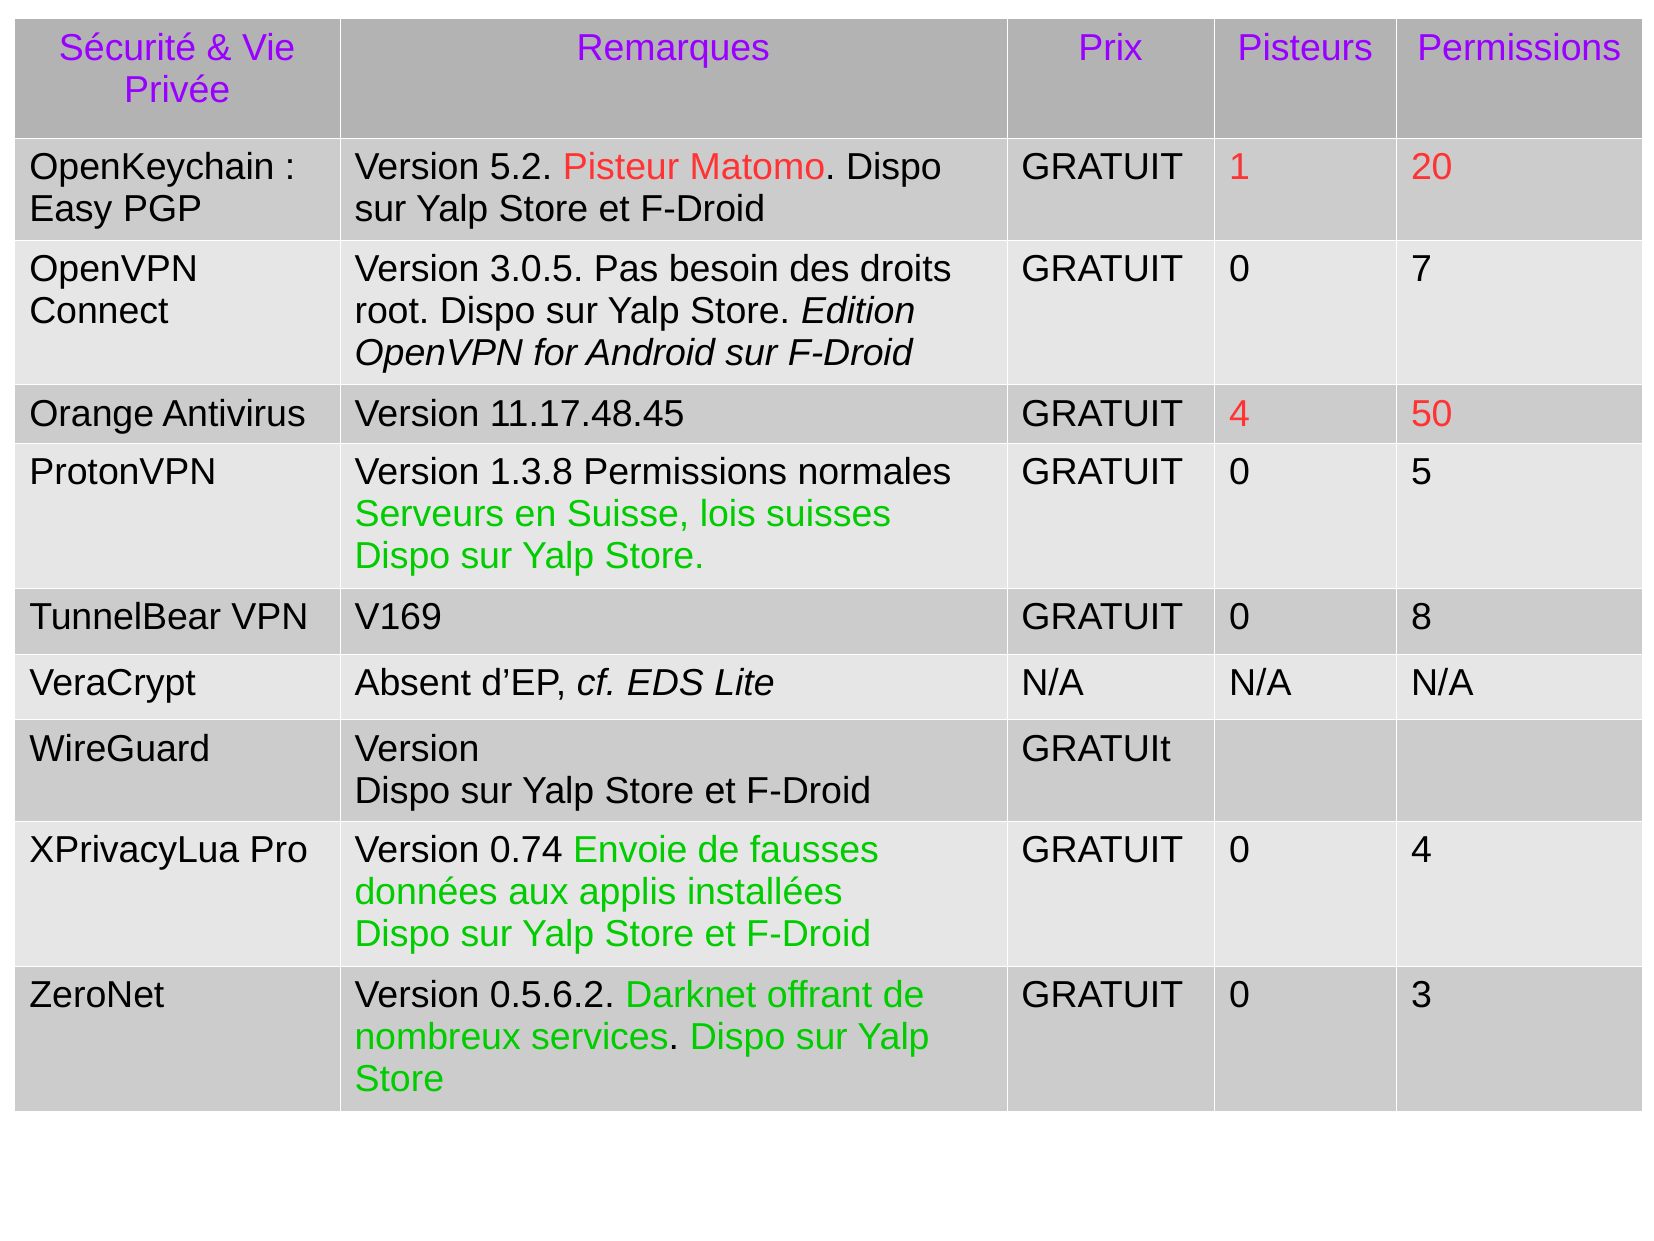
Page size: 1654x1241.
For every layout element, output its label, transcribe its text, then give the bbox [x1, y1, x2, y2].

table_header Prix [1008, 19, 1214, 138]
table_cell Absent d’EP, cf. EDS Lite [341, 655, 1007, 719]
table_cell N/A [1397, 655, 1642, 719]
table_cell Version 3.0.5. Pas besoin des droits root. Dispo sur Yalp Store. Edition OpenVPN for Android sur F-Droid [341, 241, 1007, 384]
table_cell 7 [1397, 241, 1642, 384]
table_cell 8 [1397, 589, 1642, 654]
table_cell GRATUIT [1008, 822, 1214, 966]
table_cell N/A [1215, 655, 1396, 719]
table_cell 4 [1215, 385, 1396, 443]
table_cell Version 5.2. Pisteur Matomo. Dispo sur Yalp Store et F-Droid [341, 139, 1007, 240]
table_cell [1215, 720, 1396, 821]
table_cell 0 [1215, 241, 1396, 384]
table_cell 50 [1397, 385, 1642, 443]
table_cell 4 [1397, 822, 1642, 966]
table_cell GRATUIT [1008, 385, 1214, 443]
table_cell Orange Antivirus [15, 385, 340, 443]
table_cell GRATUIt [1008, 720, 1214, 821]
table_cell ZeroNet [15, 967, 340, 1111]
table_cell [1397, 720, 1642, 821]
table_cell N/A [1008, 655, 1214, 719]
table_cell 1 [1215, 139, 1396, 240]
table_header Remarques [341, 19, 1007, 138]
table_cell GRATUIT [1008, 967, 1214, 1111]
table_header Pisteurs [1215, 19, 1396, 138]
table_cell 0 [1215, 444, 1396, 588]
table_cell 5 [1397, 444, 1642, 588]
table_cell Version 11.17.48.45 [341, 385, 1007, 443]
table_cell WireGuard [15, 720, 340, 821]
table_cell GRATUIT [1008, 444, 1214, 588]
table_cell Version 0.5.6.2. Darknet offrant de nombreux services. Dispo sur Yalp Store [341, 967, 1007, 1111]
table_cell OpenKeychain : Easy PGP [15, 139, 340, 240]
table_cell V169 [341, 589, 1007, 654]
table_cell 0 [1215, 822, 1396, 966]
table_cell 3 [1397, 967, 1642, 1111]
table_cell Version Dispo sur Yalp Store et F-Droid [341, 720, 1007, 821]
table_cell GRATUIT [1008, 241, 1214, 384]
table_cell TunnelBear VPN [15, 589, 340, 654]
table_cell 0 [1215, 967, 1396, 1111]
table_cell ProtonVPN [15, 444, 340, 588]
table_cell VeraCrypt [15, 655, 340, 719]
table_cell GRATUIT [1008, 139, 1214, 240]
table_cell OpenVPN Connect [15, 241, 340, 384]
table_header Permissions [1397, 19, 1642, 138]
table_cell GRATUIT [1008, 589, 1214, 654]
table_cell XPrivacyLua Pro [15, 822, 340, 966]
table_cell Version 1.3.8 Permissions normales Serveurs en Suisse, lois suisses Dispo sur Yalp Store. [341, 444, 1007, 588]
table_header Sécurité & vie privée [15, 19, 340, 138]
table_cell Version 0.74 Envoie de fausses données aux applis installées Dispo sur Yalp Store et F-Droid [341, 822, 1007, 966]
table_cell 0 [1215, 589, 1396, 654]
table_cell 20 [1397, 139, 1642, 240]
